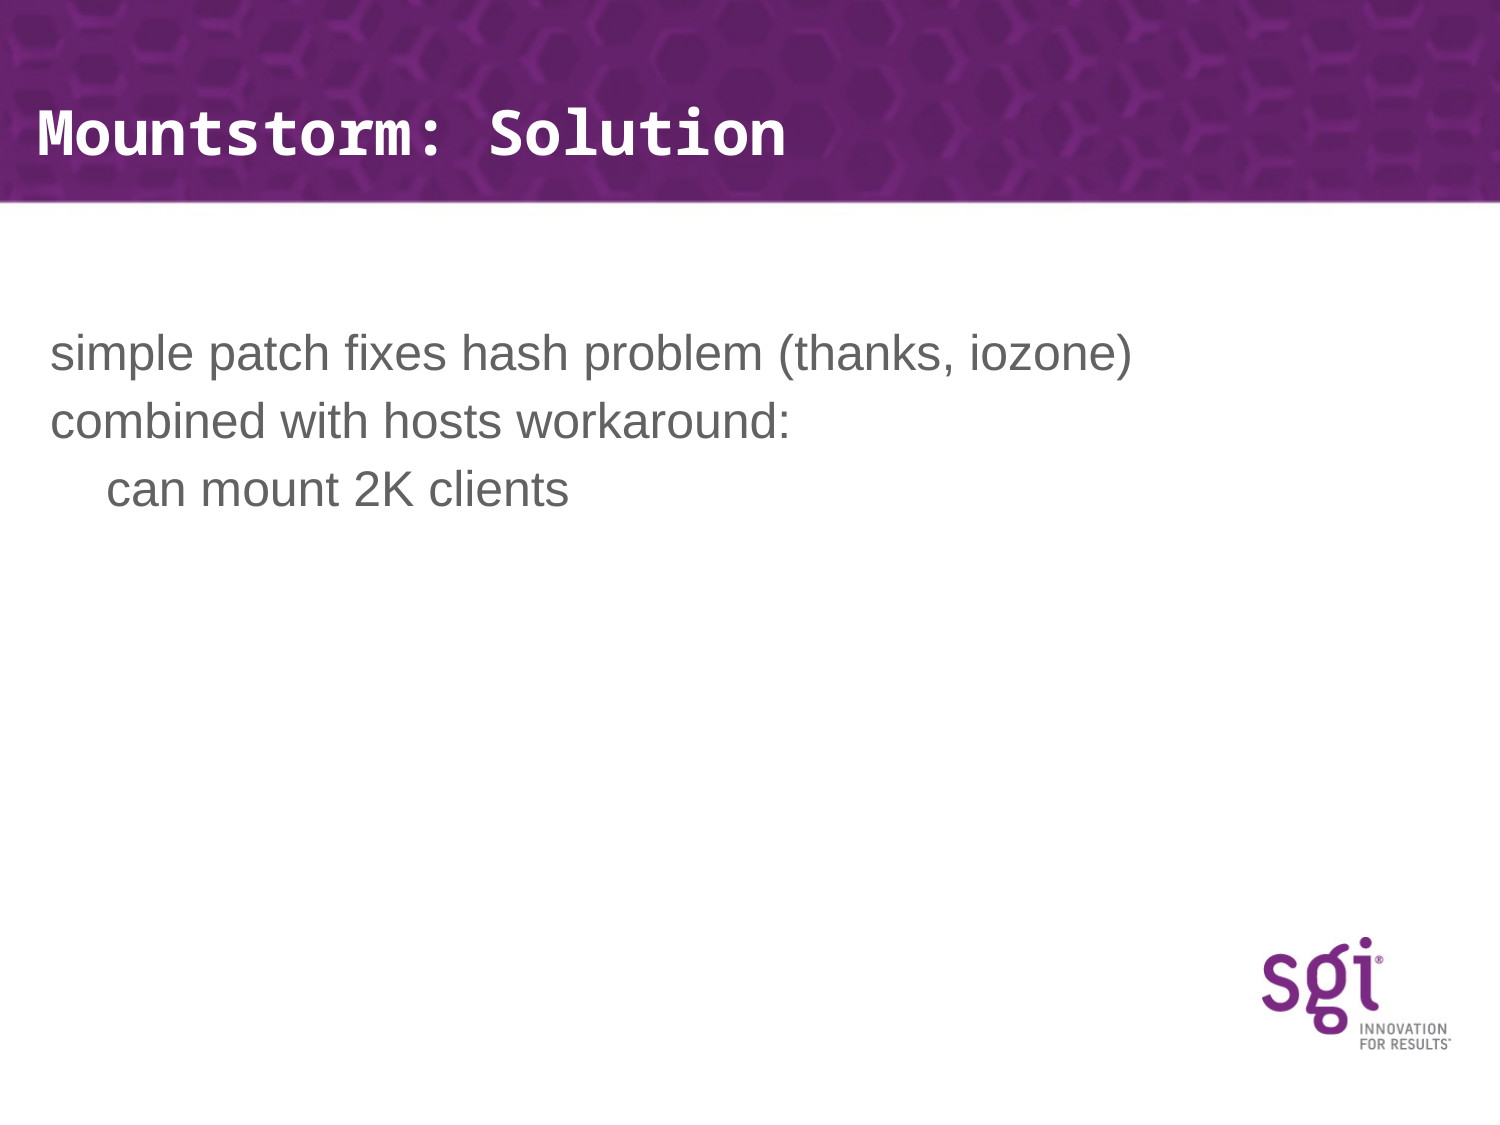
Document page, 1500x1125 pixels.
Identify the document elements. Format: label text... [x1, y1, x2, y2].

picture [0, 0, 1500, 1050]
title Mountstorm: Solution [37, 37, 1313, 226]
list simple patch fixes hash problem (thanks, iozone) combined with hosts workaround: can mount 2K clients [50, 324, 1326, 848]
